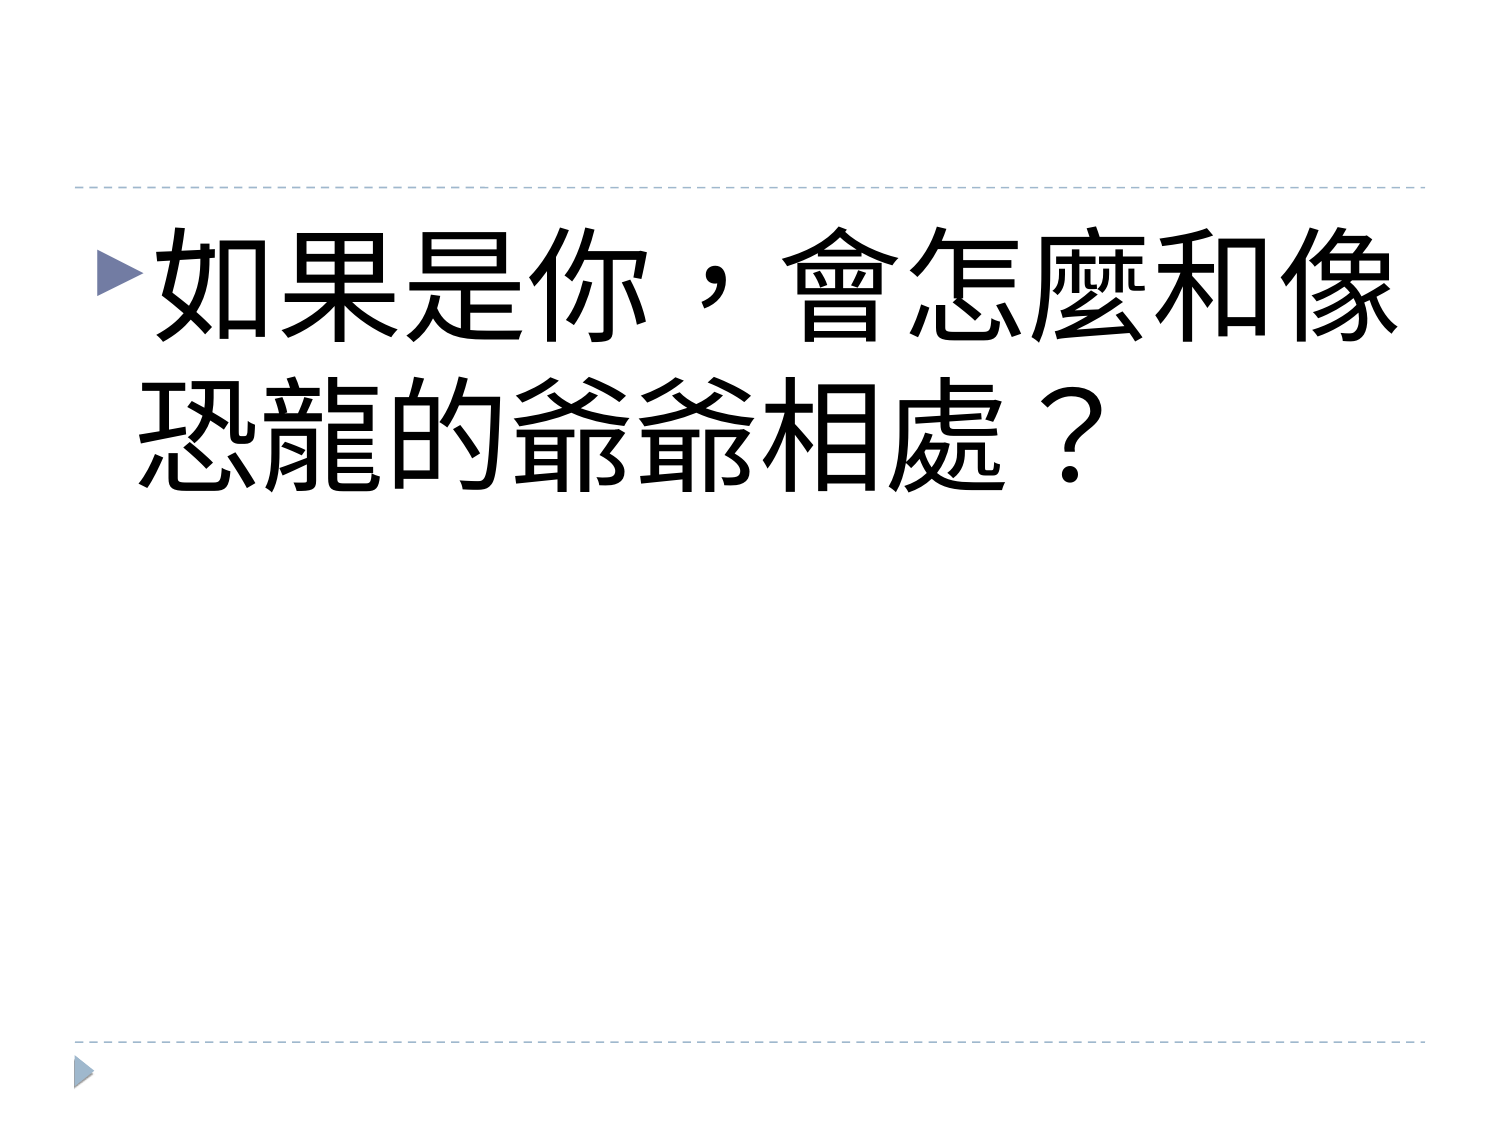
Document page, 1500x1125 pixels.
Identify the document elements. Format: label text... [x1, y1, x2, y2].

list 如果是你，會怎麼和像恐龍的爺爺相處？ [75, 200, 1425, 1010]
